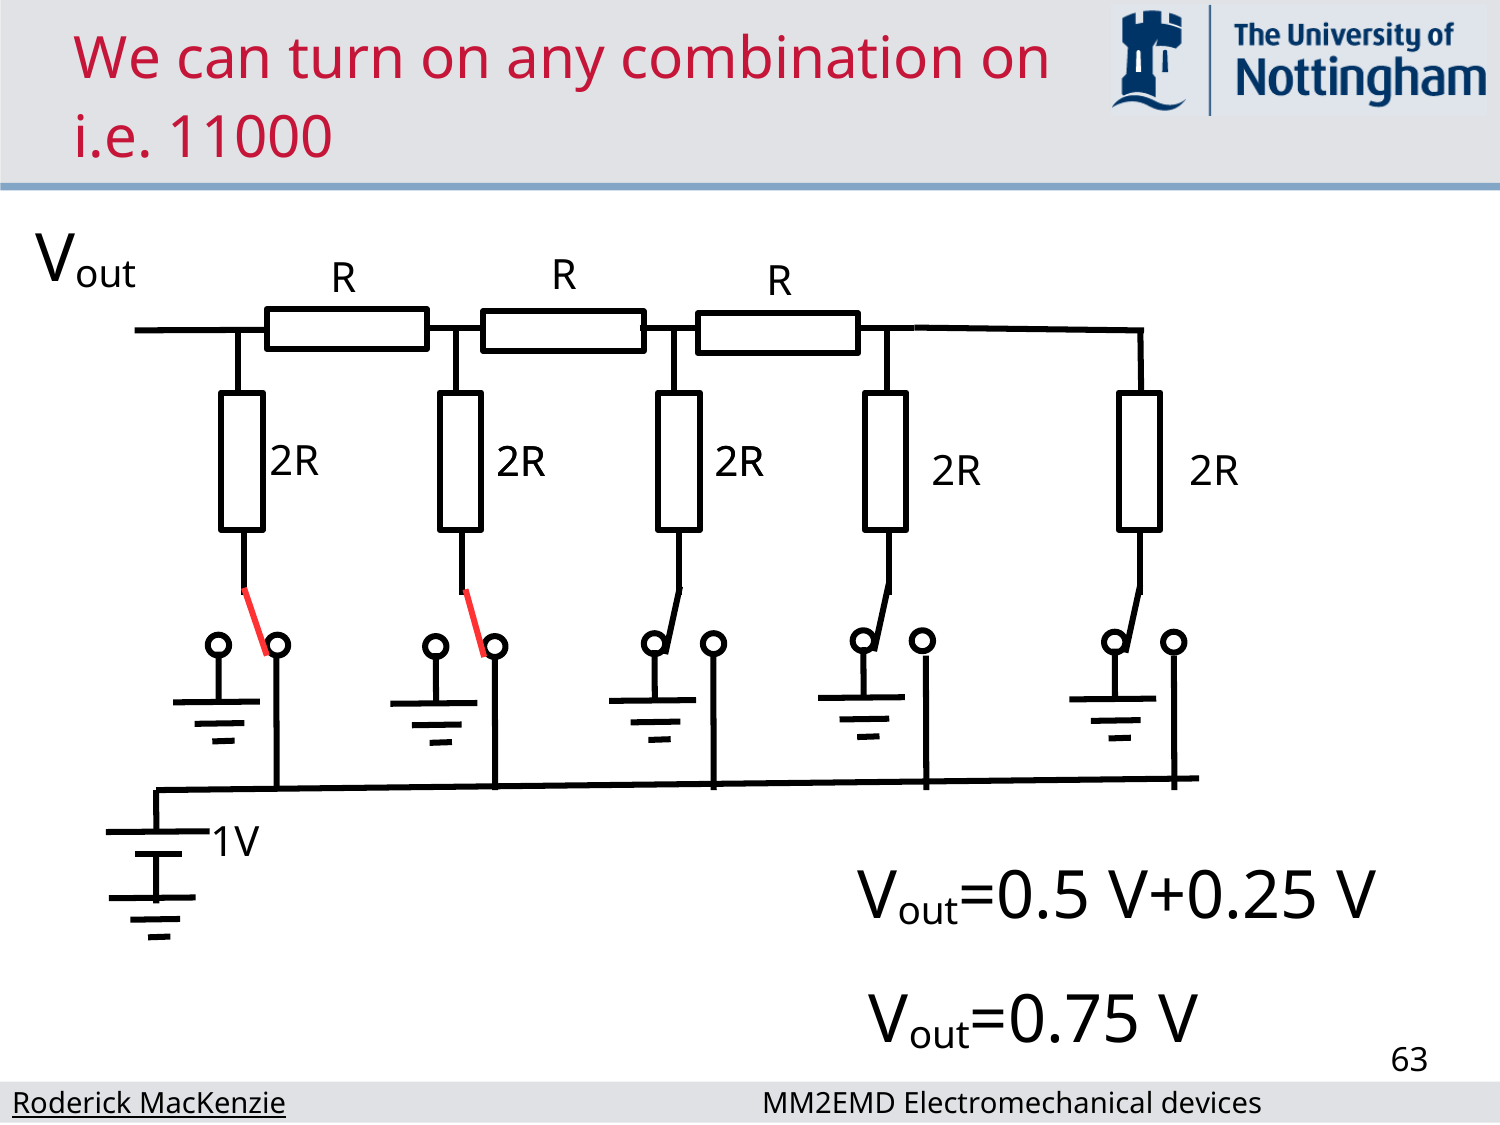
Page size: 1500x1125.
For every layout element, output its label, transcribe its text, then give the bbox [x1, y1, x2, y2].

text_box Vout=0.5 V+0.25 V [819, 844, 1493, 1043]
text_box R [535, 240, 637, 376]
text_box R [315, 243, 416, 379]
text_box R [751, 246, 852, 382]
picture [1111, 4, 1487, 116]
text_box 2R [254, 426, 355, 561]
text_box Vout [20, 207, 171, 342]
text_box 2R [699, 427, 800, 563]
title We can turn on any combination on i.e. 11000 [59, 20, 1137, 172]
text_box 2R [481, 427, 582, 563]
text_box 1V [195, 806, 296, 951]
text_box 2R [916, 436, 1017, 572]
text_box Vout=0.75 V [831, 968, 1500, 1125]
text_box 2R [1174, 436, 1275, 572]
